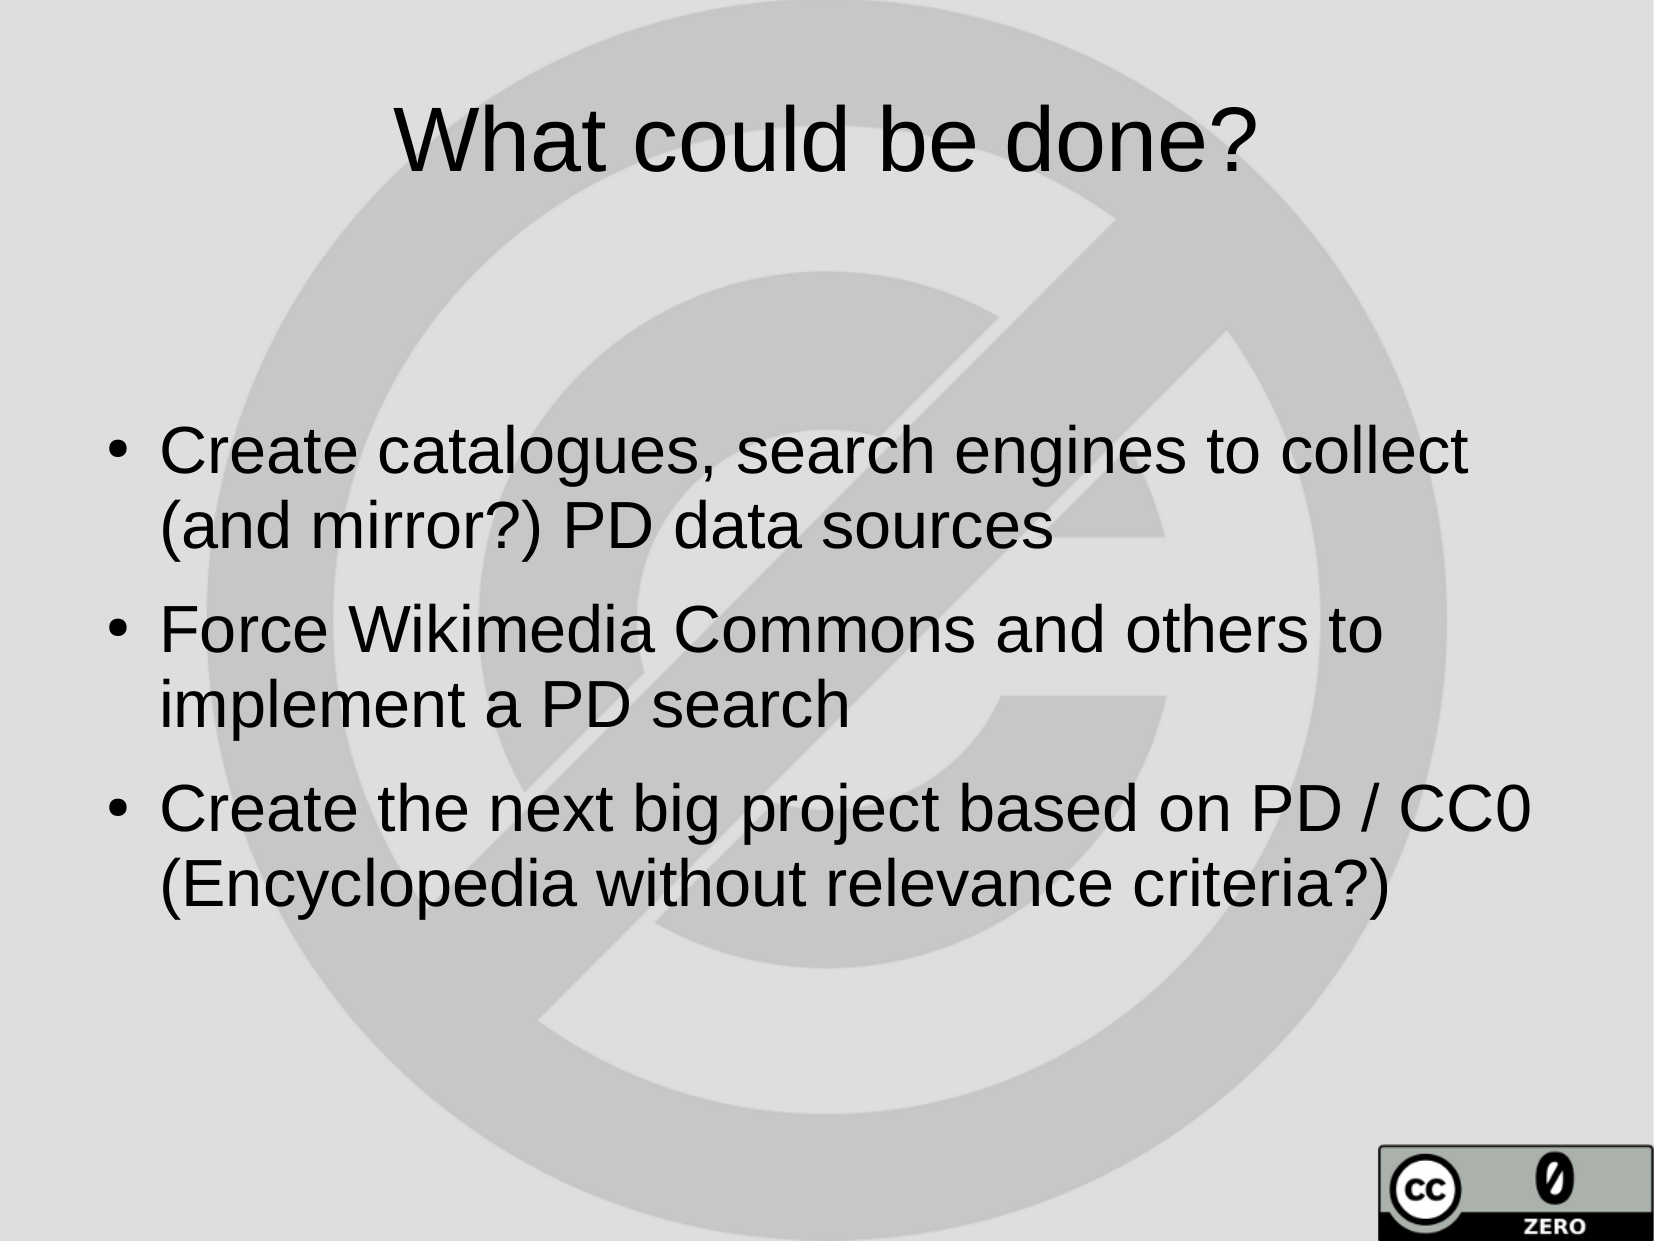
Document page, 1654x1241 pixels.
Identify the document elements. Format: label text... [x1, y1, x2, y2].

picture [0, 0, 1654, 1241]
title What could be done? [59, 68, 1595, 212]
list Create catalogues, search engines to collect (and mirror?) PD data sources Force Wikimedia Commons and others to implement a PD search Create the next big project based on PD / CC0 (Encyclopedia without relevance criteria?) [88, 413, 1571, 1094]
